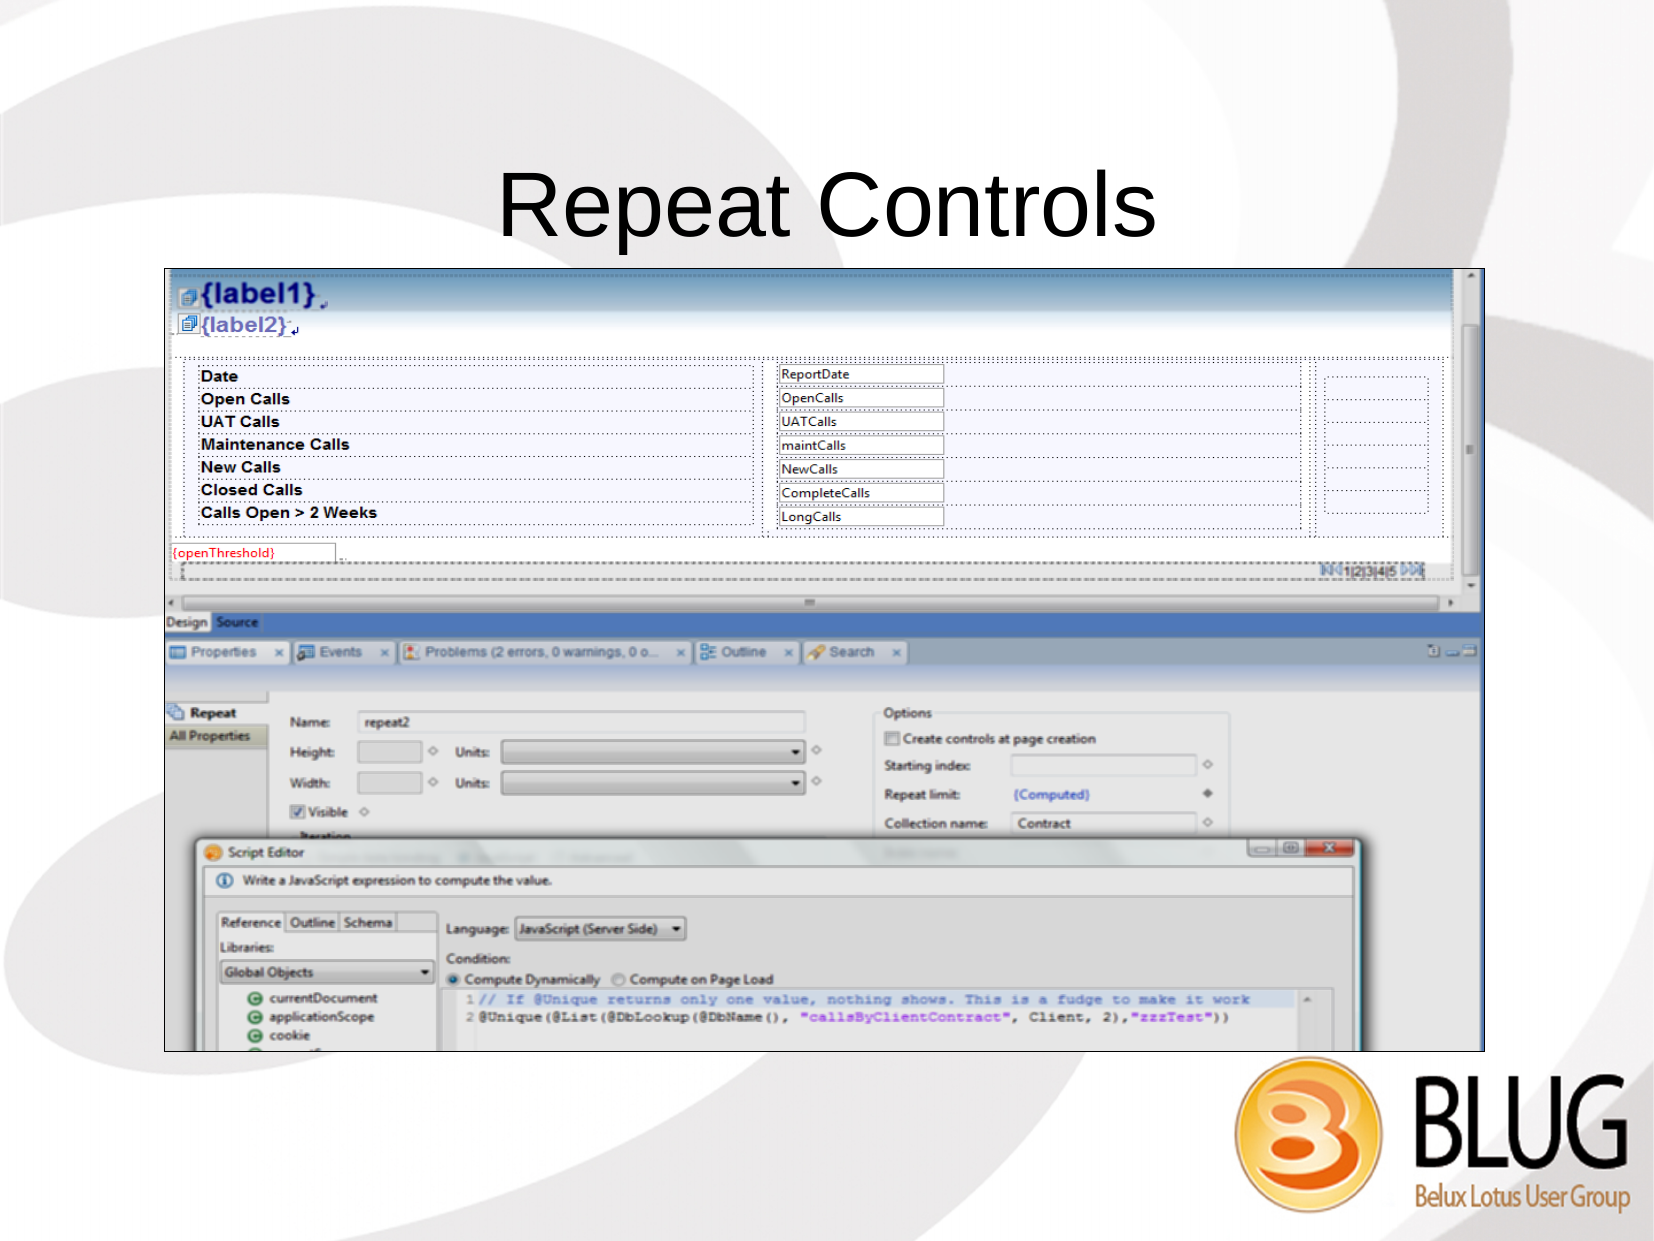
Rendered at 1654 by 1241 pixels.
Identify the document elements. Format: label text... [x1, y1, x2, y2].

picture [0, 0, 1654, 1241]
title Repeat Controls [121, 102, 1534, 310]
